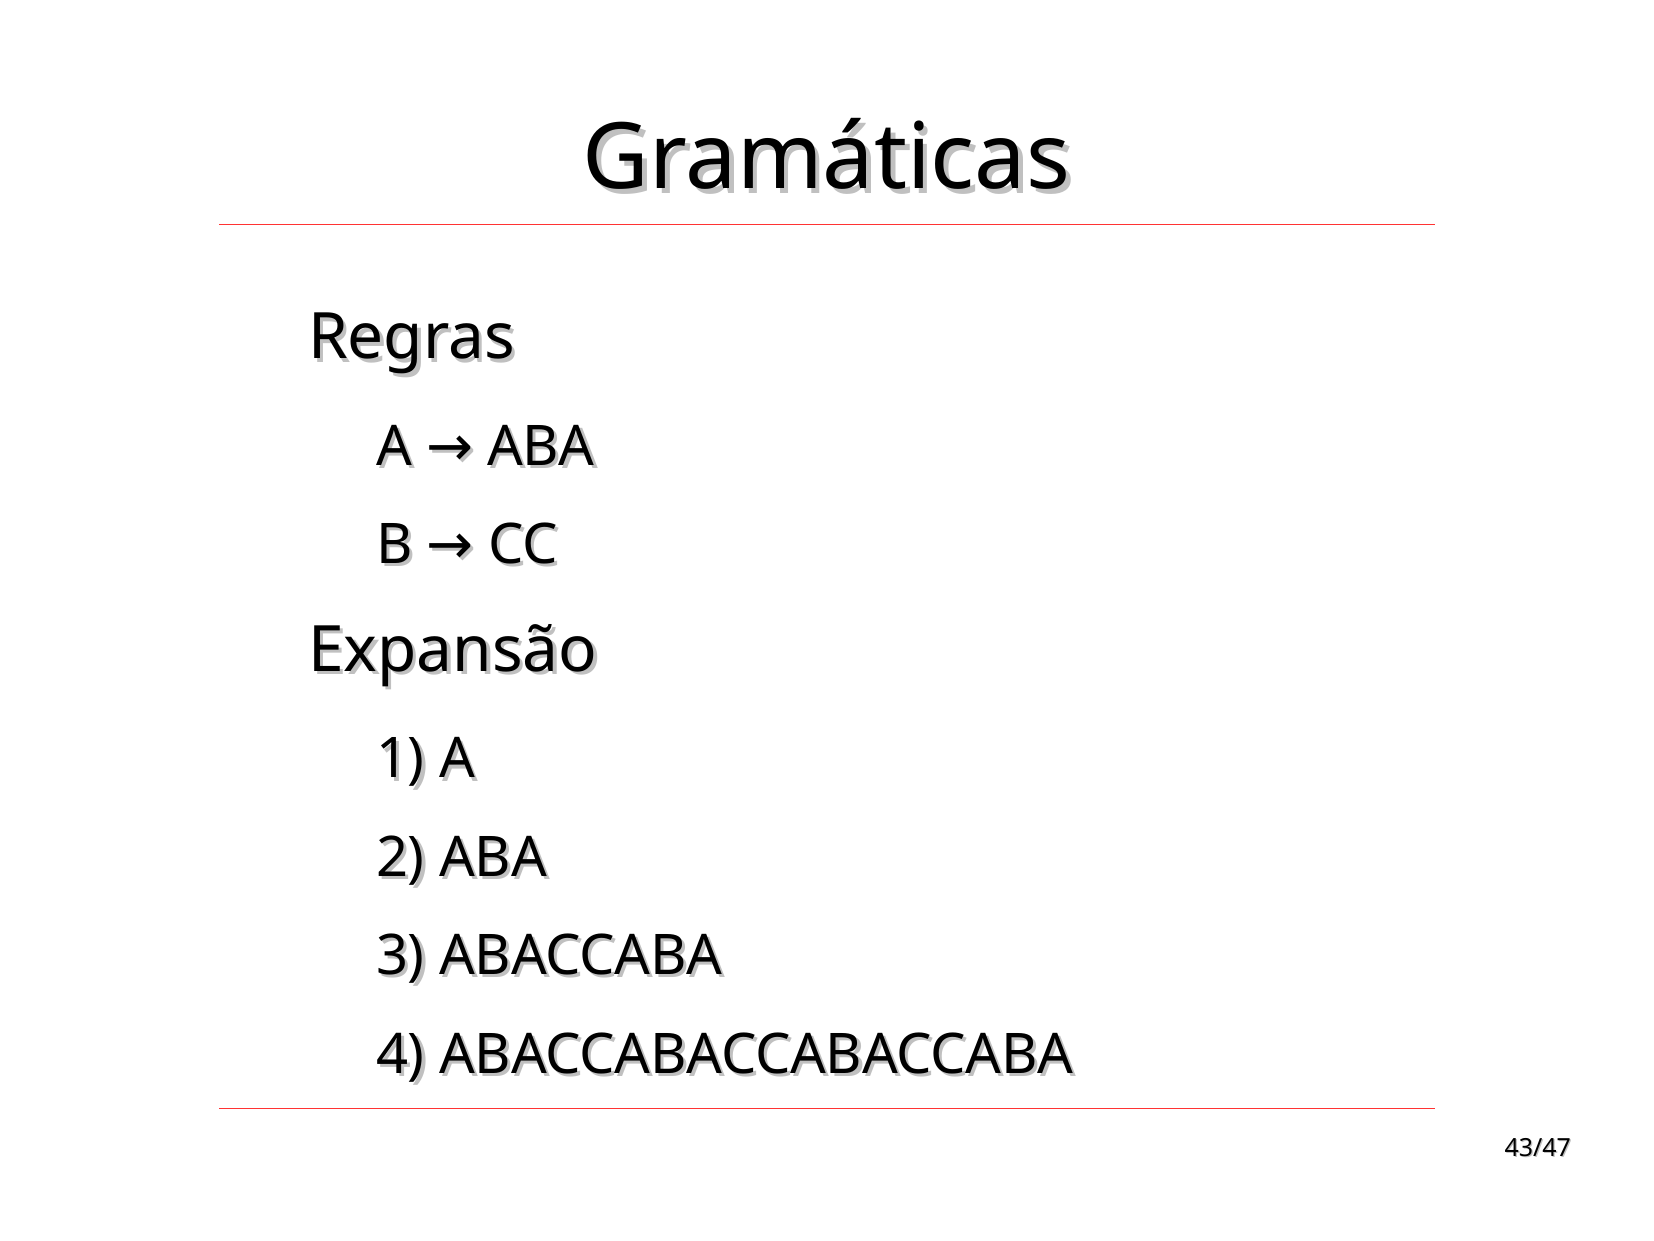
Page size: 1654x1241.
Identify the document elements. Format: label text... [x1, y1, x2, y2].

title Gramáticas [82, 49, 1571, 257]
list Regras A → ABA B → CC Expansão 1) A 2) ABA 3) ABACCABA 4) ABACCABACCABACCABA [240, 290, 1414, 1096]
